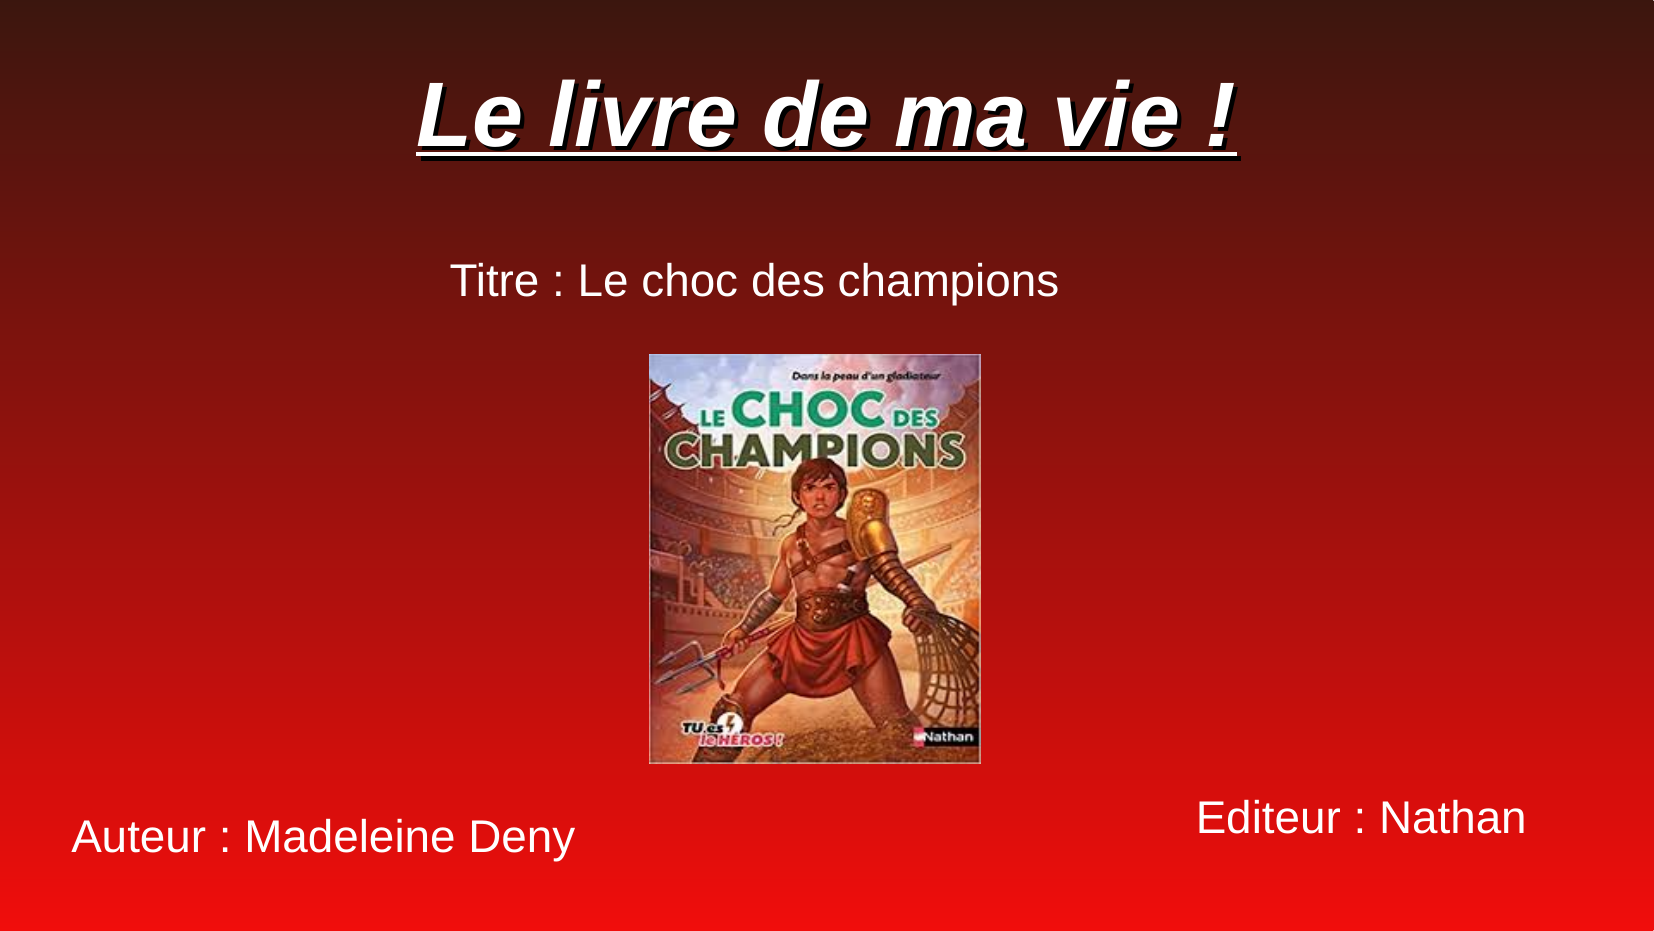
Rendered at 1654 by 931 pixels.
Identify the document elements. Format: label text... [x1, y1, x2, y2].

text_box Editeur : Nathan [1181, 784, 1542, 851]
title Le livre de ma vie ! [82, 37, 1571, 193]
picture [649, 354, 981, 764]
text_box Auteur : Madeleine Deny [56, 803, 591, 870]
text_box Titre : Le choc des champions [434, 248, 1075, 315]
